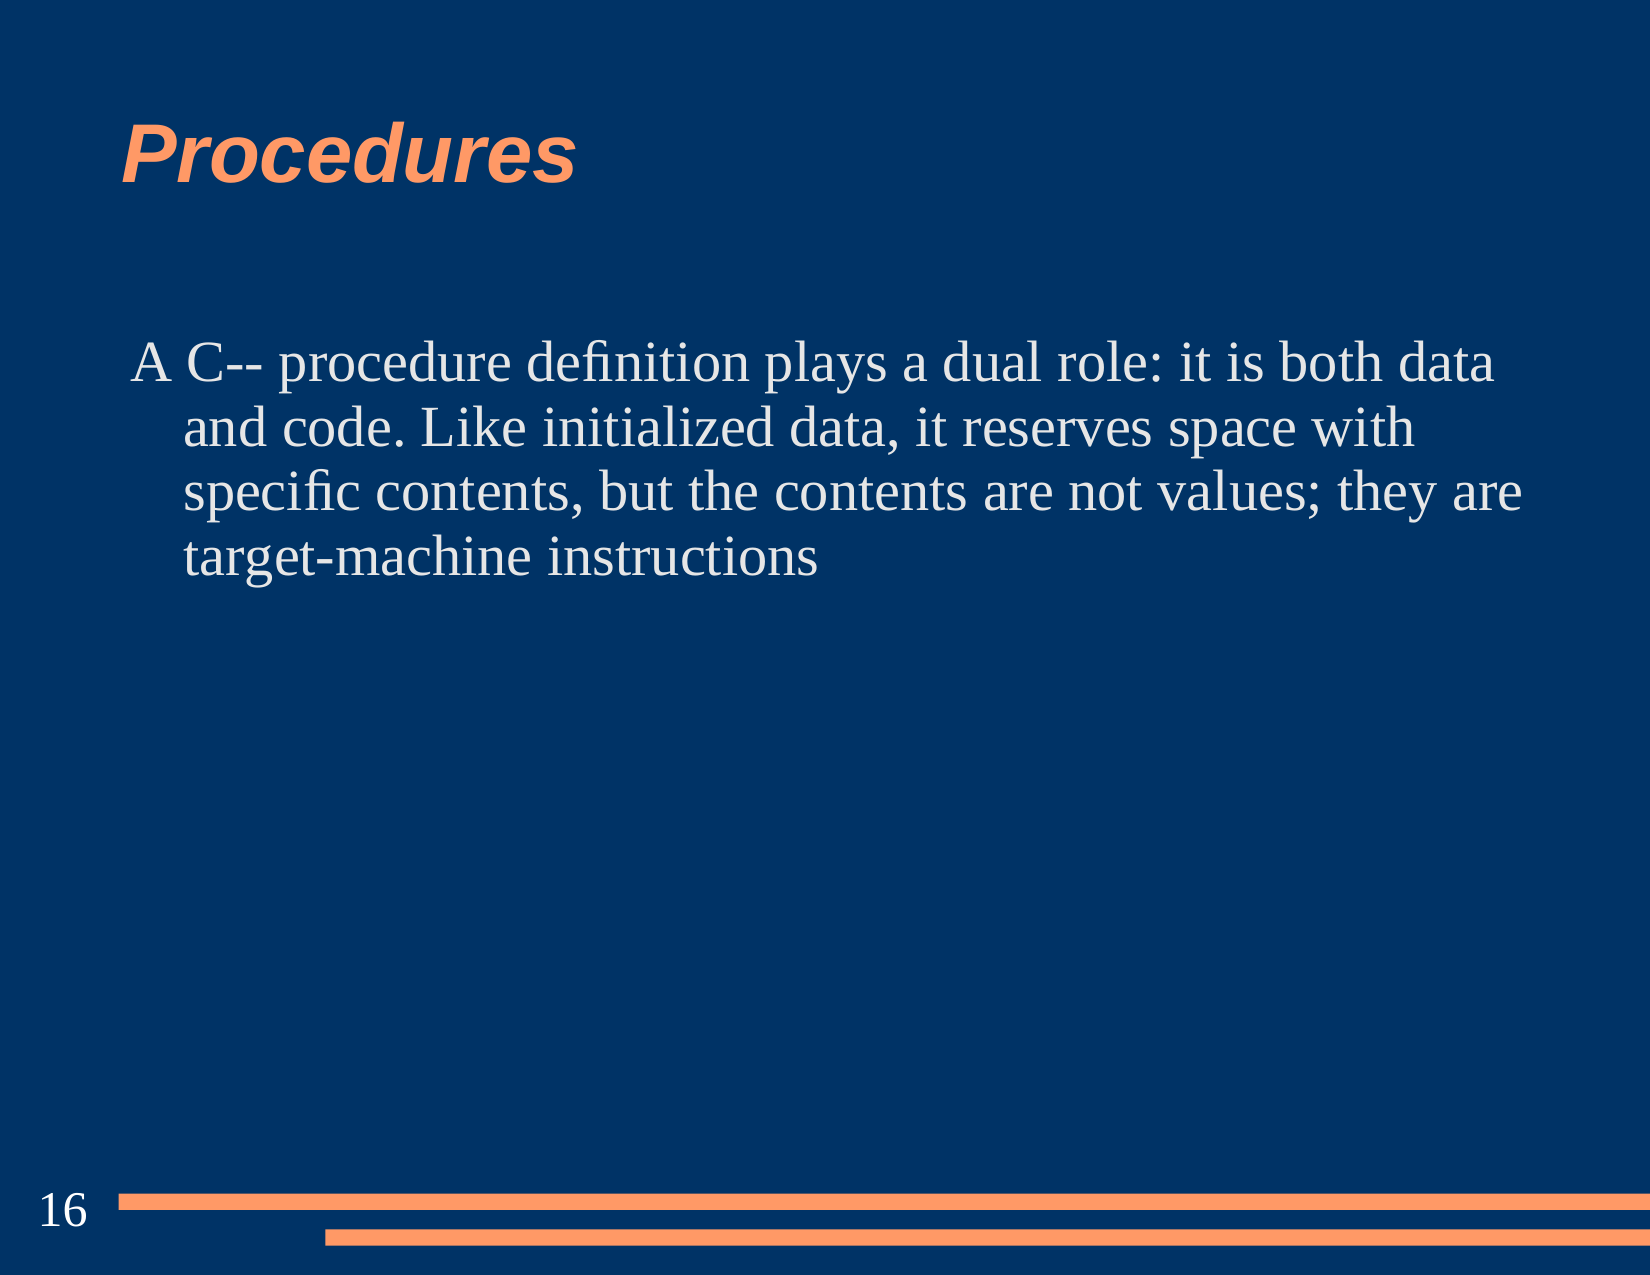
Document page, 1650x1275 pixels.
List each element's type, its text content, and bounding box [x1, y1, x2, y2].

text_box 16 [37, 1182, 88, 1238]
title Procedures [121, 47, 1531, 261]
list A C-- procedure deﬁnition plays a dual role: it is both data and code. Like initialized data, it reserves space with speciﬁc contents, but the contents are not values; they are target-machine instructions [112, 329, 1549, 1163]
